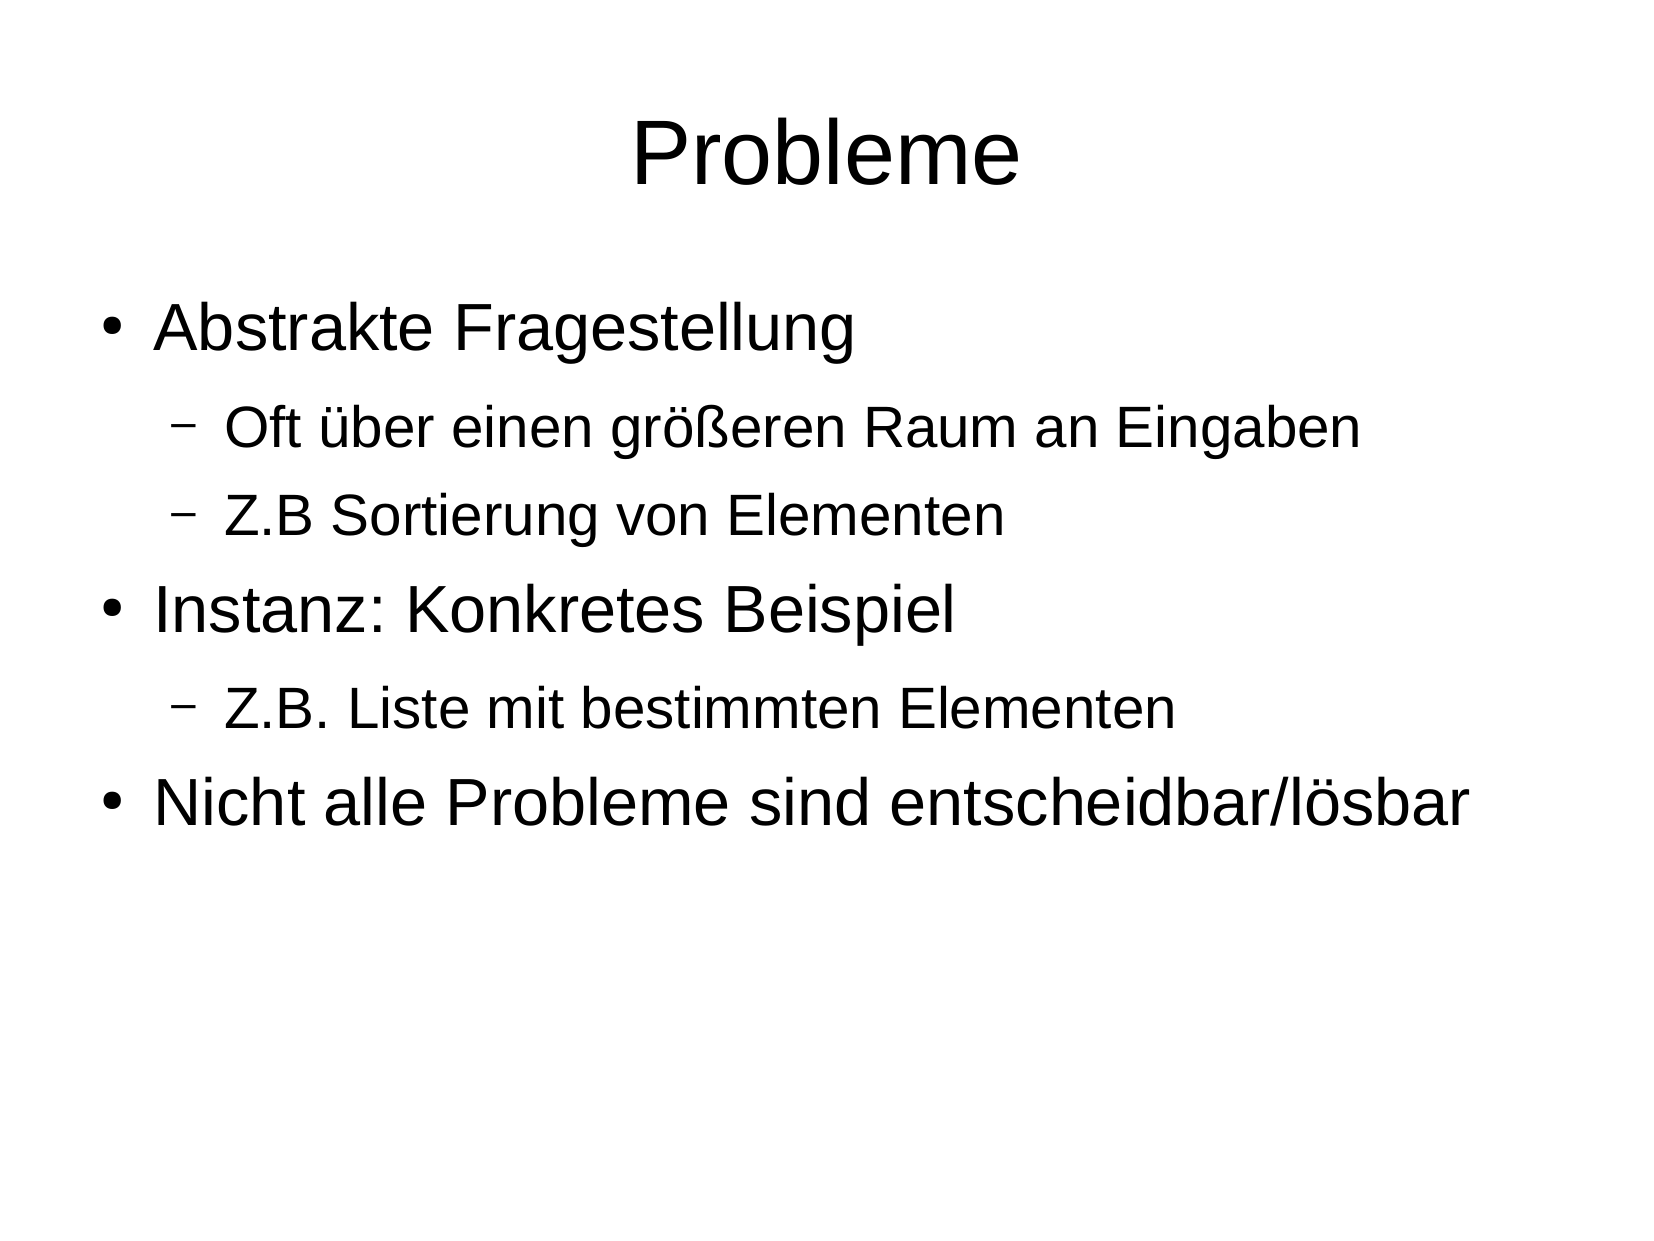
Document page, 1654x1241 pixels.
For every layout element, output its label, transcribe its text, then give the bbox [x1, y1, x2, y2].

list Abstrakte Fragestellung Oft über einen größeren Raum an Eingaben Z.B Sortierung von Elementen Instanz: Konkretes Beispiel Z.B. Liste mit bestimmten Elementen Nicht alle Probleme sind entscheidbar/lösbar [82, 290, 1571, 1010]
title Probleme [82, 49, 1571, 257]
